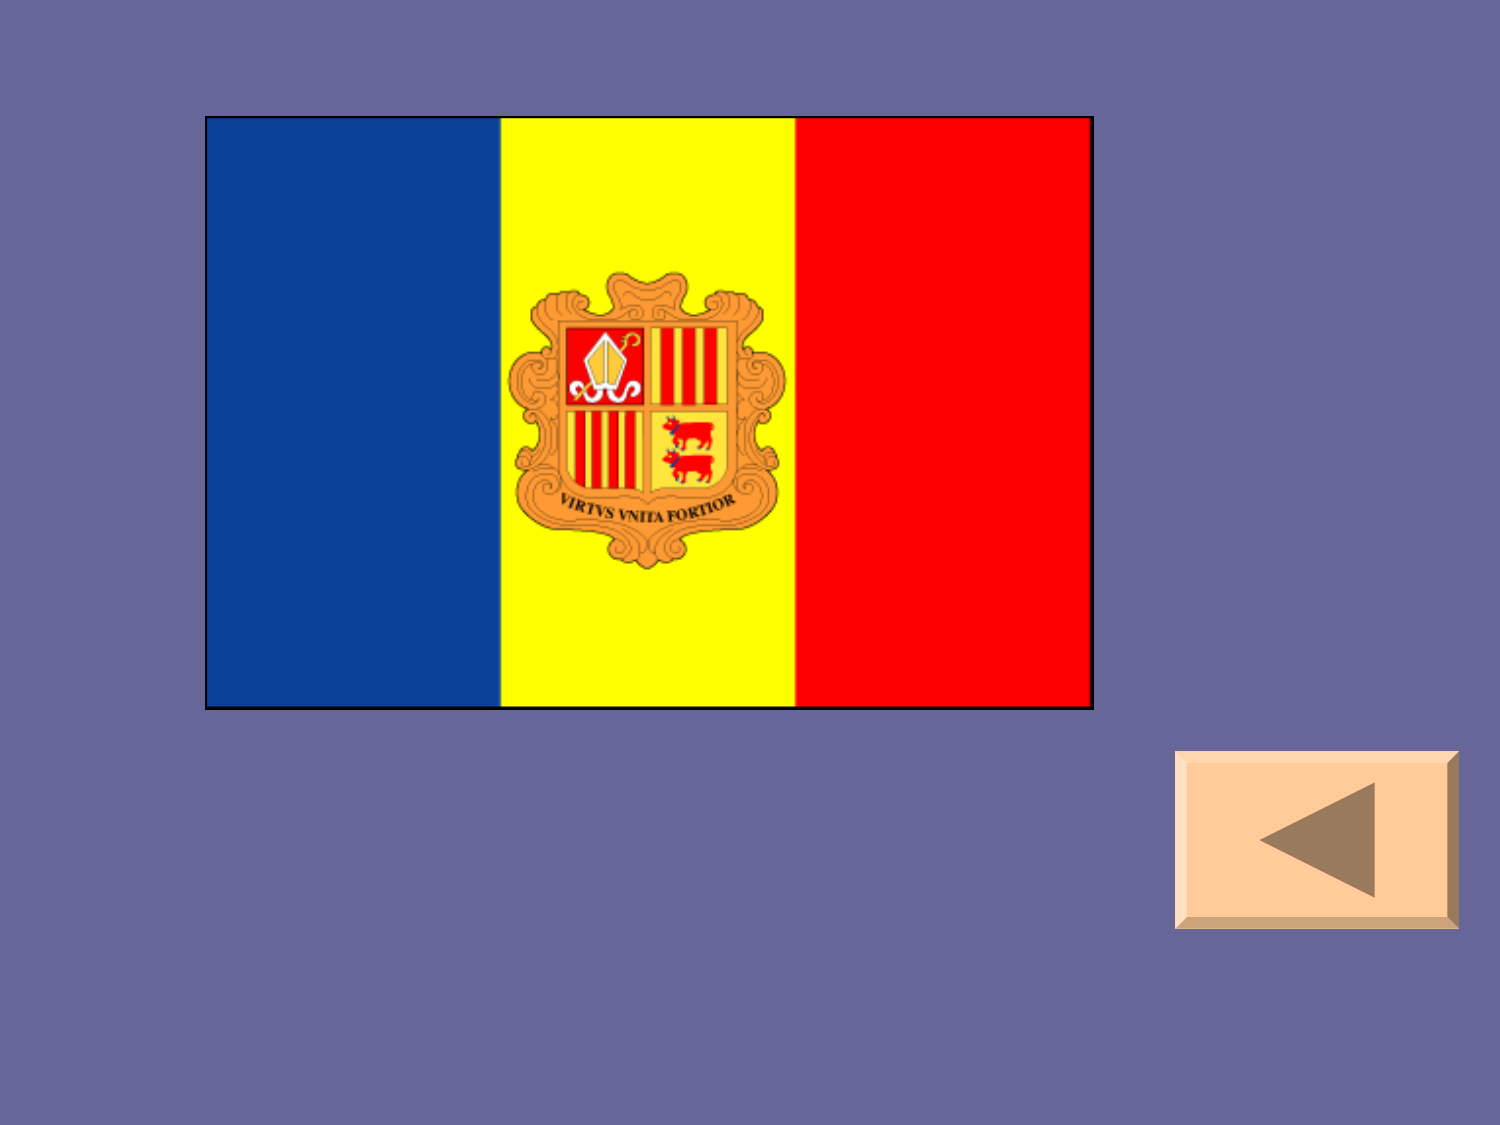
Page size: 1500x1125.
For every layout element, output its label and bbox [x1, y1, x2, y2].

text_box [1176, 751, 1459, 929]
picture [206, 117, 1093, 709]
